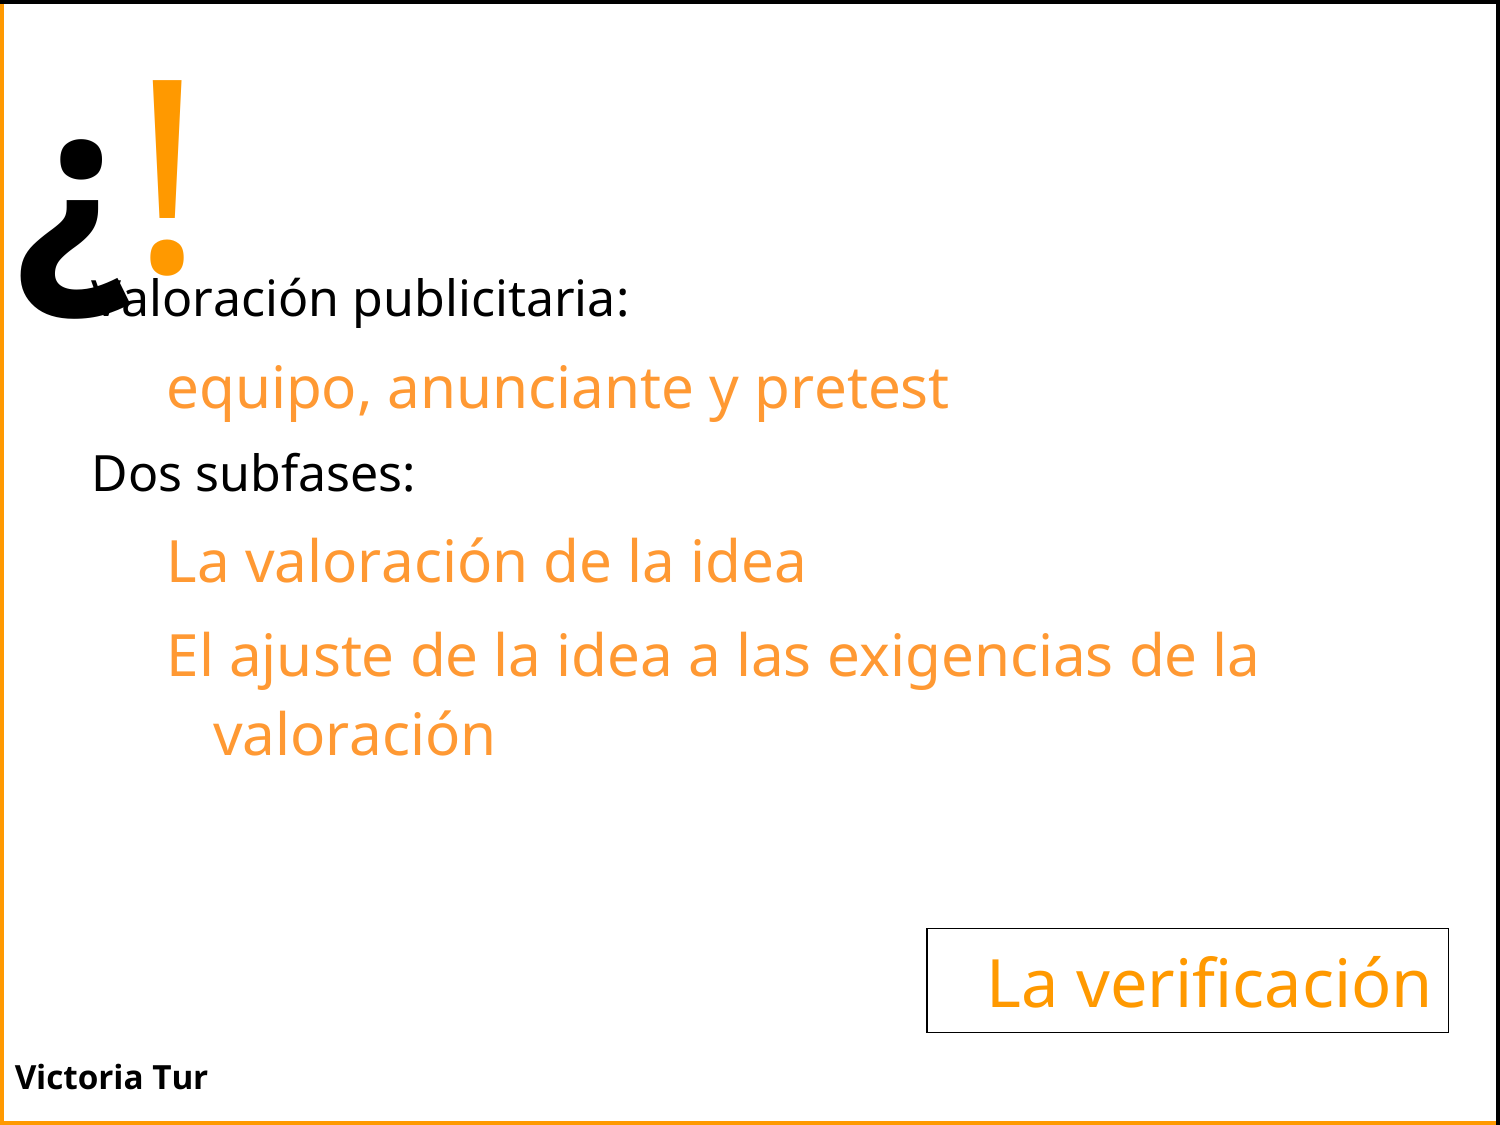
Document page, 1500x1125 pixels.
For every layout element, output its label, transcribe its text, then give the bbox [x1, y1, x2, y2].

text_box La verificación [927, 928, 1449, 1033]
list Valoración publicitaria: equipo, anunciante y pretest Dos subfases: La valoración de la idea El ajuste de la idea a las exigencias de la valoración [76, 255, 1427, 998]
